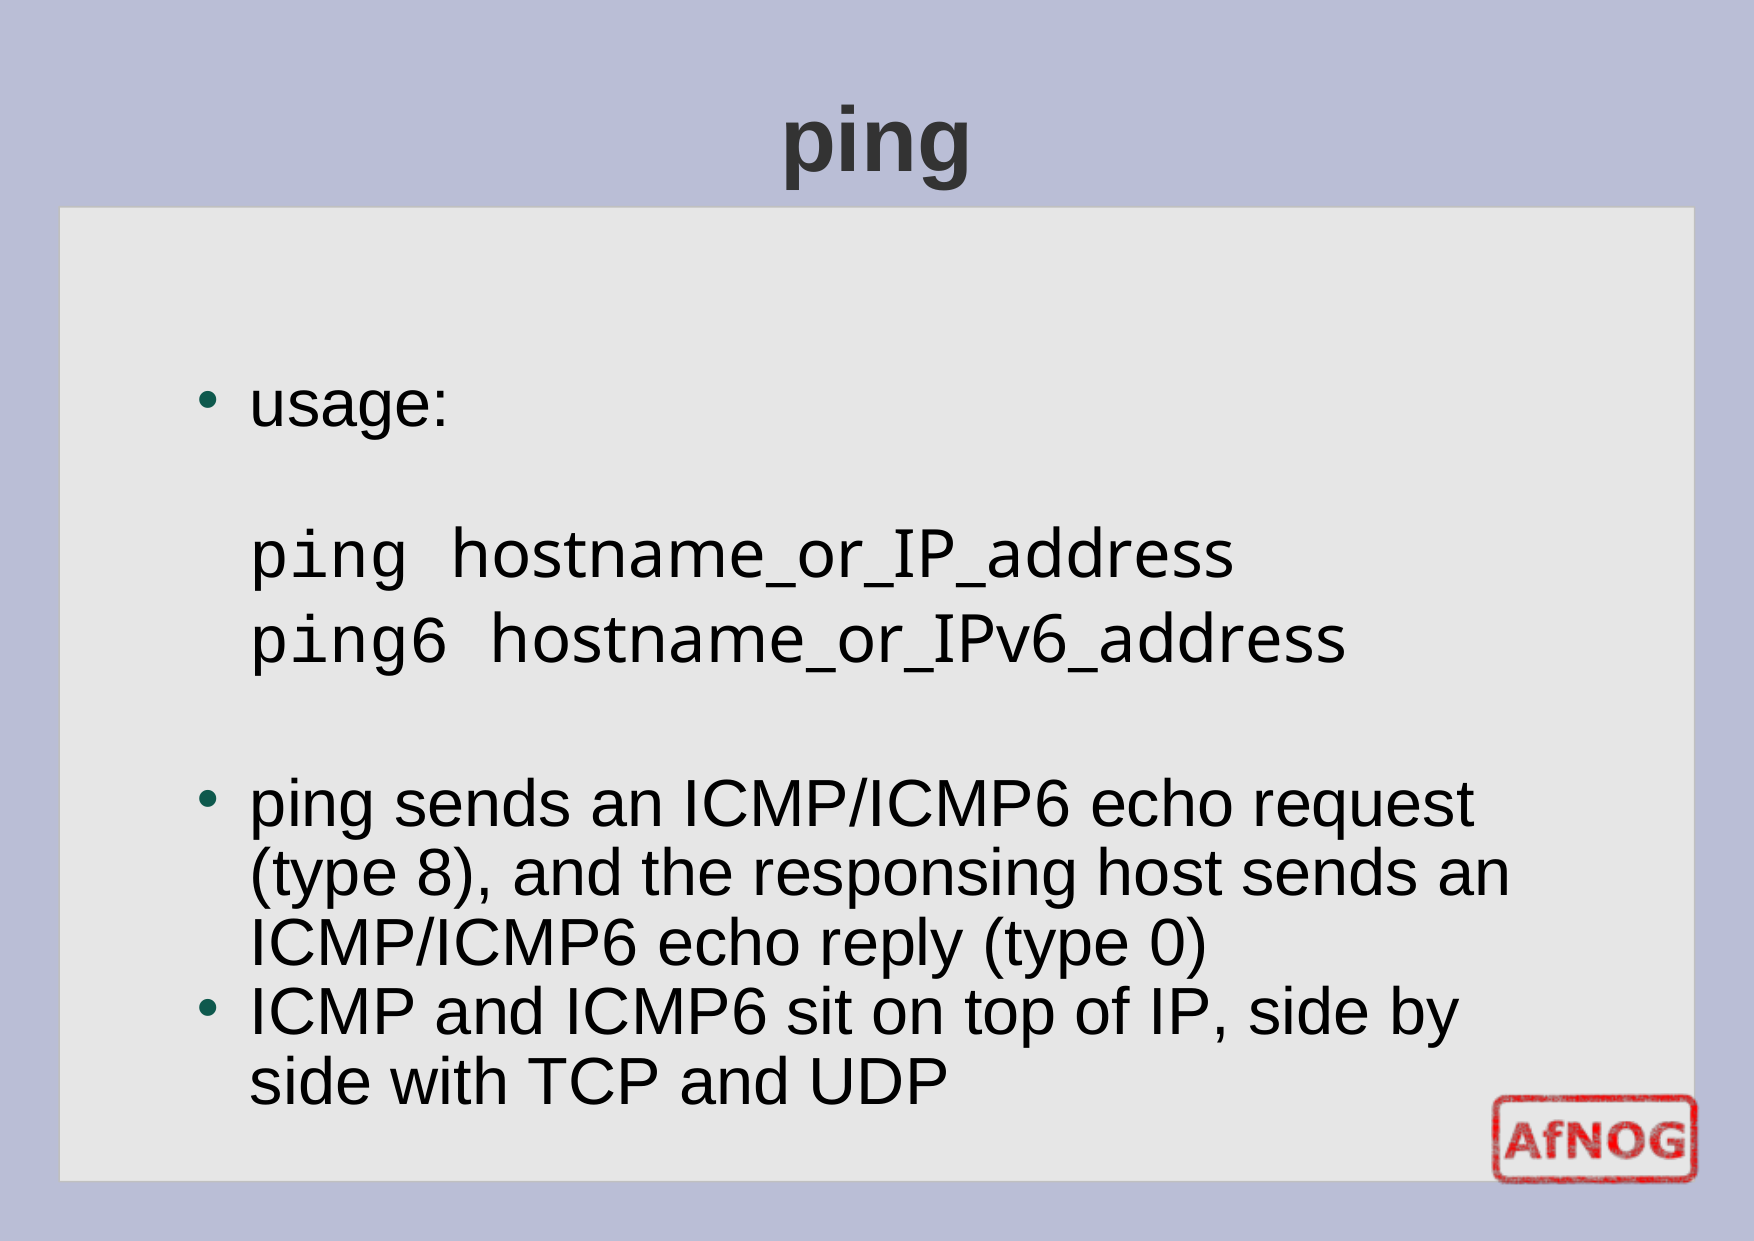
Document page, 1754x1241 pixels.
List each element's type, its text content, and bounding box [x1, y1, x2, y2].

picture [1576, 1092, 1701, 1188]
text_box [59, 285, 1695, 1182]
list usage: ping hostname_or_IP_address ping6 hostname_or_IPv6_address ping sends an ICMP/ICMP6 echo request (type 8), and the responsing host sends an ICMP/ICMP6 echo reply (type 0) ICMP and ICMP6 sit on top of IP, side by side with TCP and UDP [179, 371, 1576, 1241]
title ping [59, 0, 1695, 285]
